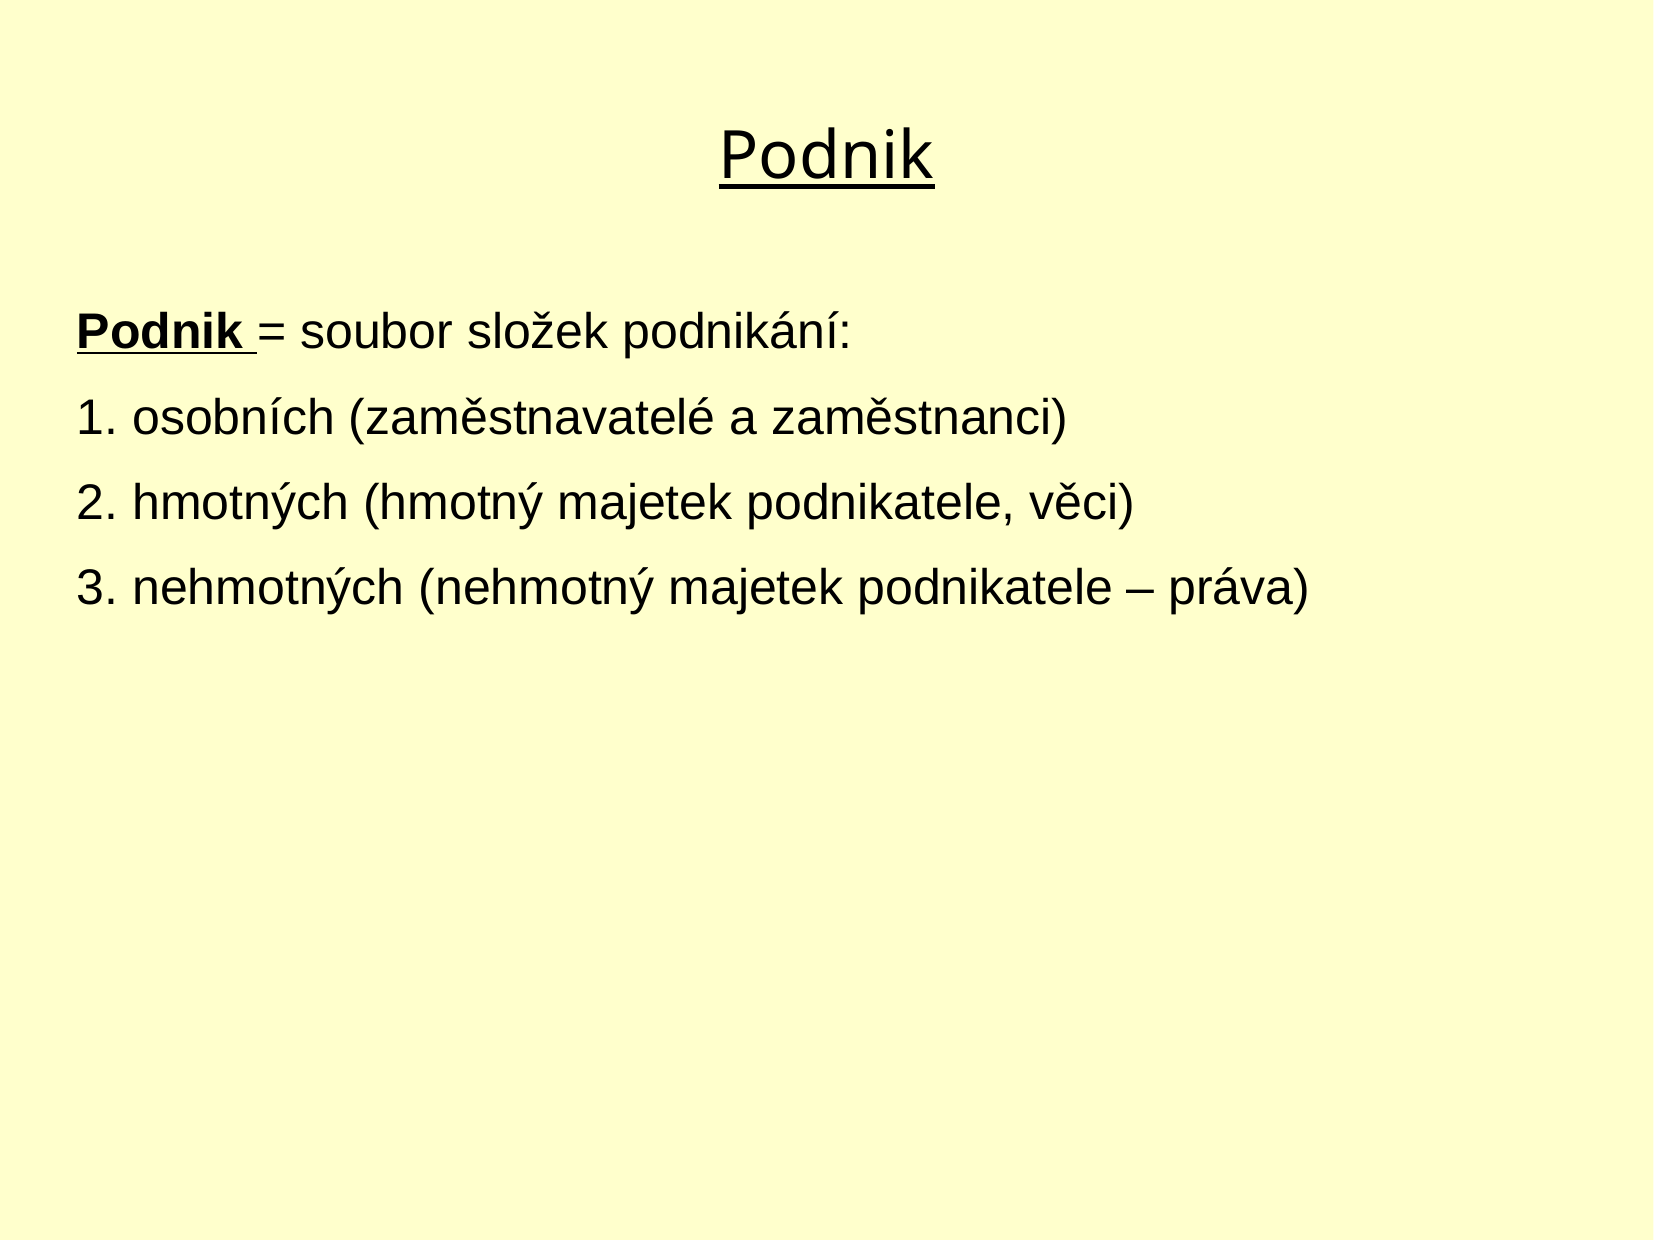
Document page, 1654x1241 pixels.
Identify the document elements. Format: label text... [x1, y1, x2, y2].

list Podnik = soubor složek podnikání: 1. osobních (zaměstnavatelé a zaměstnanci) 2. hmotných (hmotný majetek podnikatele, věci) 3. nehmotných (nehmotný majetek podnikatele – práva) [76, 303, 1565, 1123]
title Podnik [82, 49, 1571, 257]
